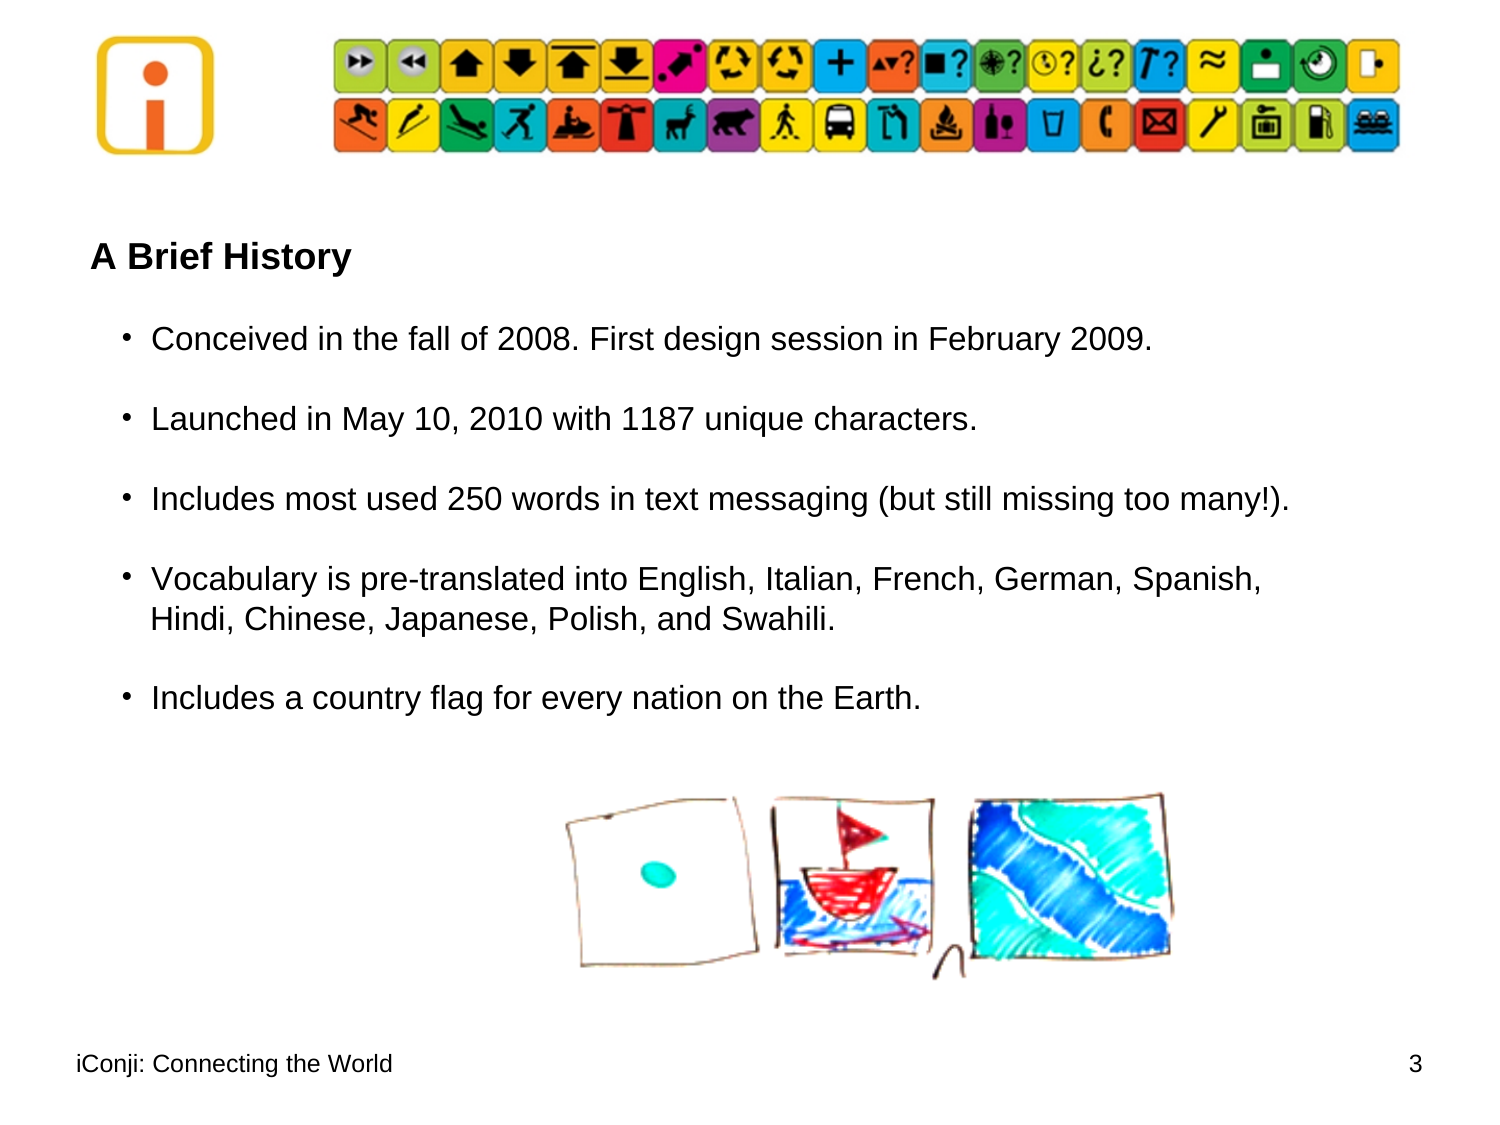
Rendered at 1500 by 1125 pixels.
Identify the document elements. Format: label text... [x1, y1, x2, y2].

picture [75, 31, 1415, 158]
text_box A Brief History Conceived in the fall of 2008. First design session in February 2009. Launched in May 10, 2010 with 1187 unique characters. Includes most used 250 words in text messaging (but still missing too many!). Vocabulary is pre-translated into English, Italian, French, German, Spanish, Hindi, Chinese, Japanese, Polish, and Swahili. Includes a country flag for every nation on the Earth. [75, 224, 1426, 1064]
picture [535, 774, 1221, 998]
